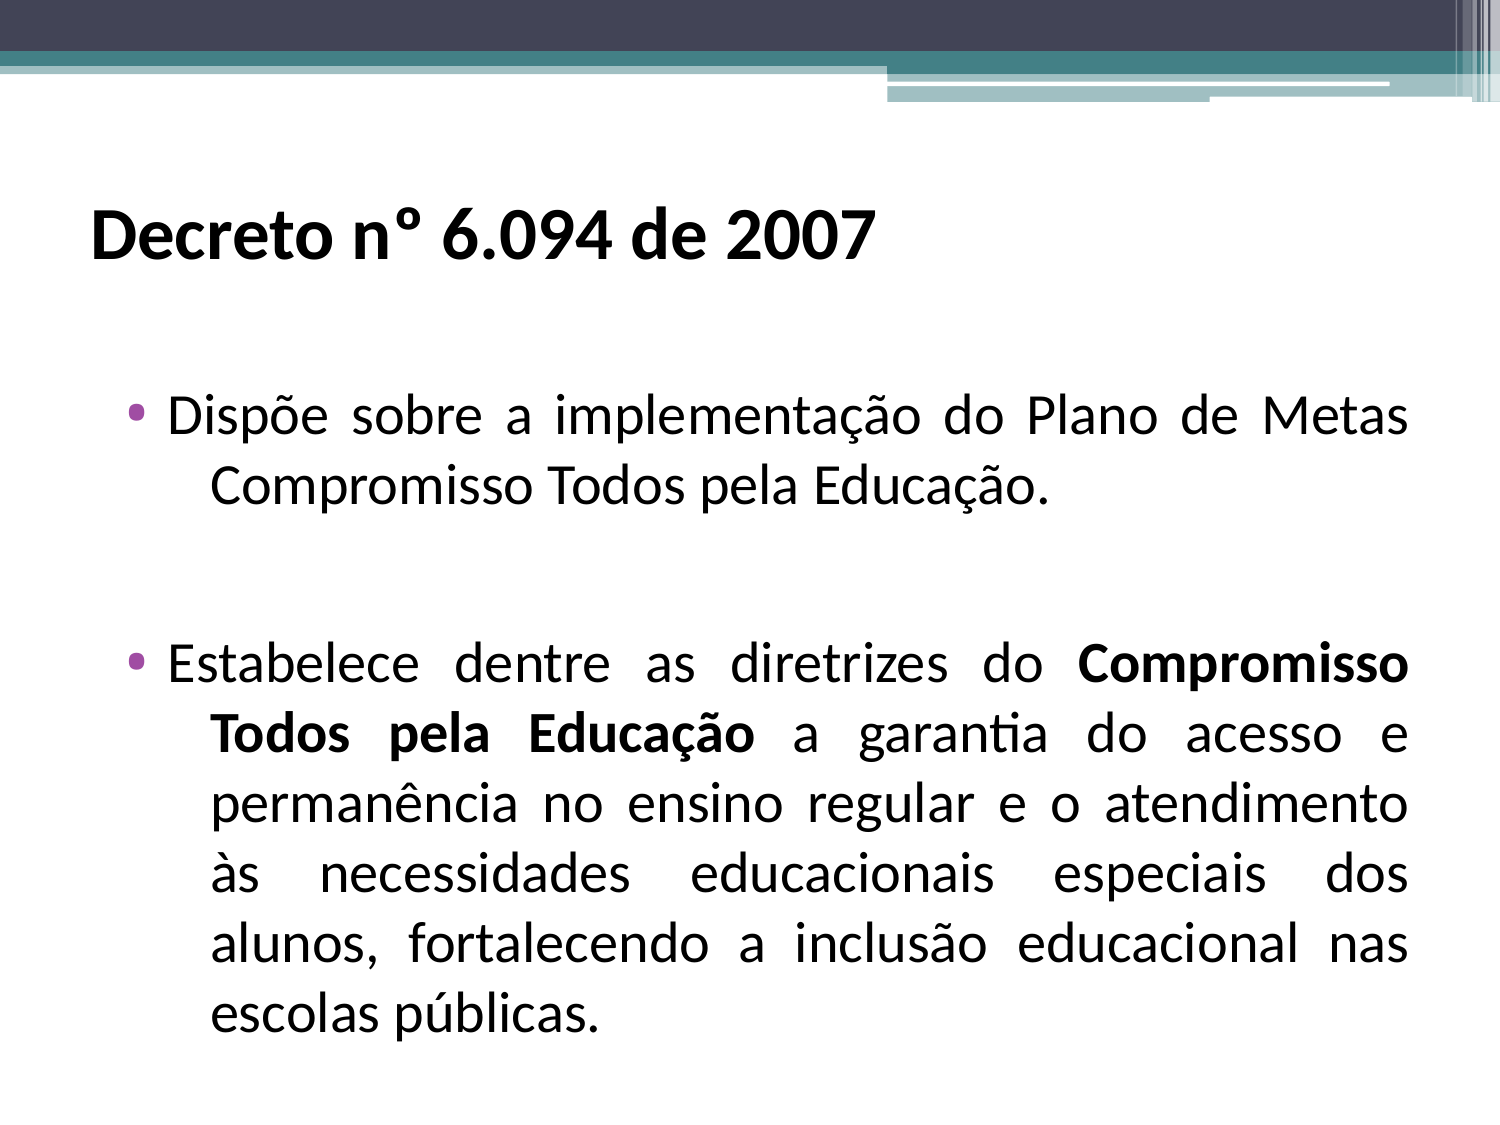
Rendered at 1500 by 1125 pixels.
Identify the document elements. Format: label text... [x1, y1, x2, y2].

list Dispõe sobre a implementação do Plano de Metas Compromisso Todos pela Educação. Estabelece dentre as diretrizes do Compromisso Todos pela Educação a garantia do acesso e permanência no ensino regular e o atendimento às necessidades educacionais especiais dos alunos, fortalecendo a inclusão educacional nas escolas públicas. [75, 368, 1426, 1079]
title Decreto nº 6.094 de 2007 [75, 141, 1426, 317]
